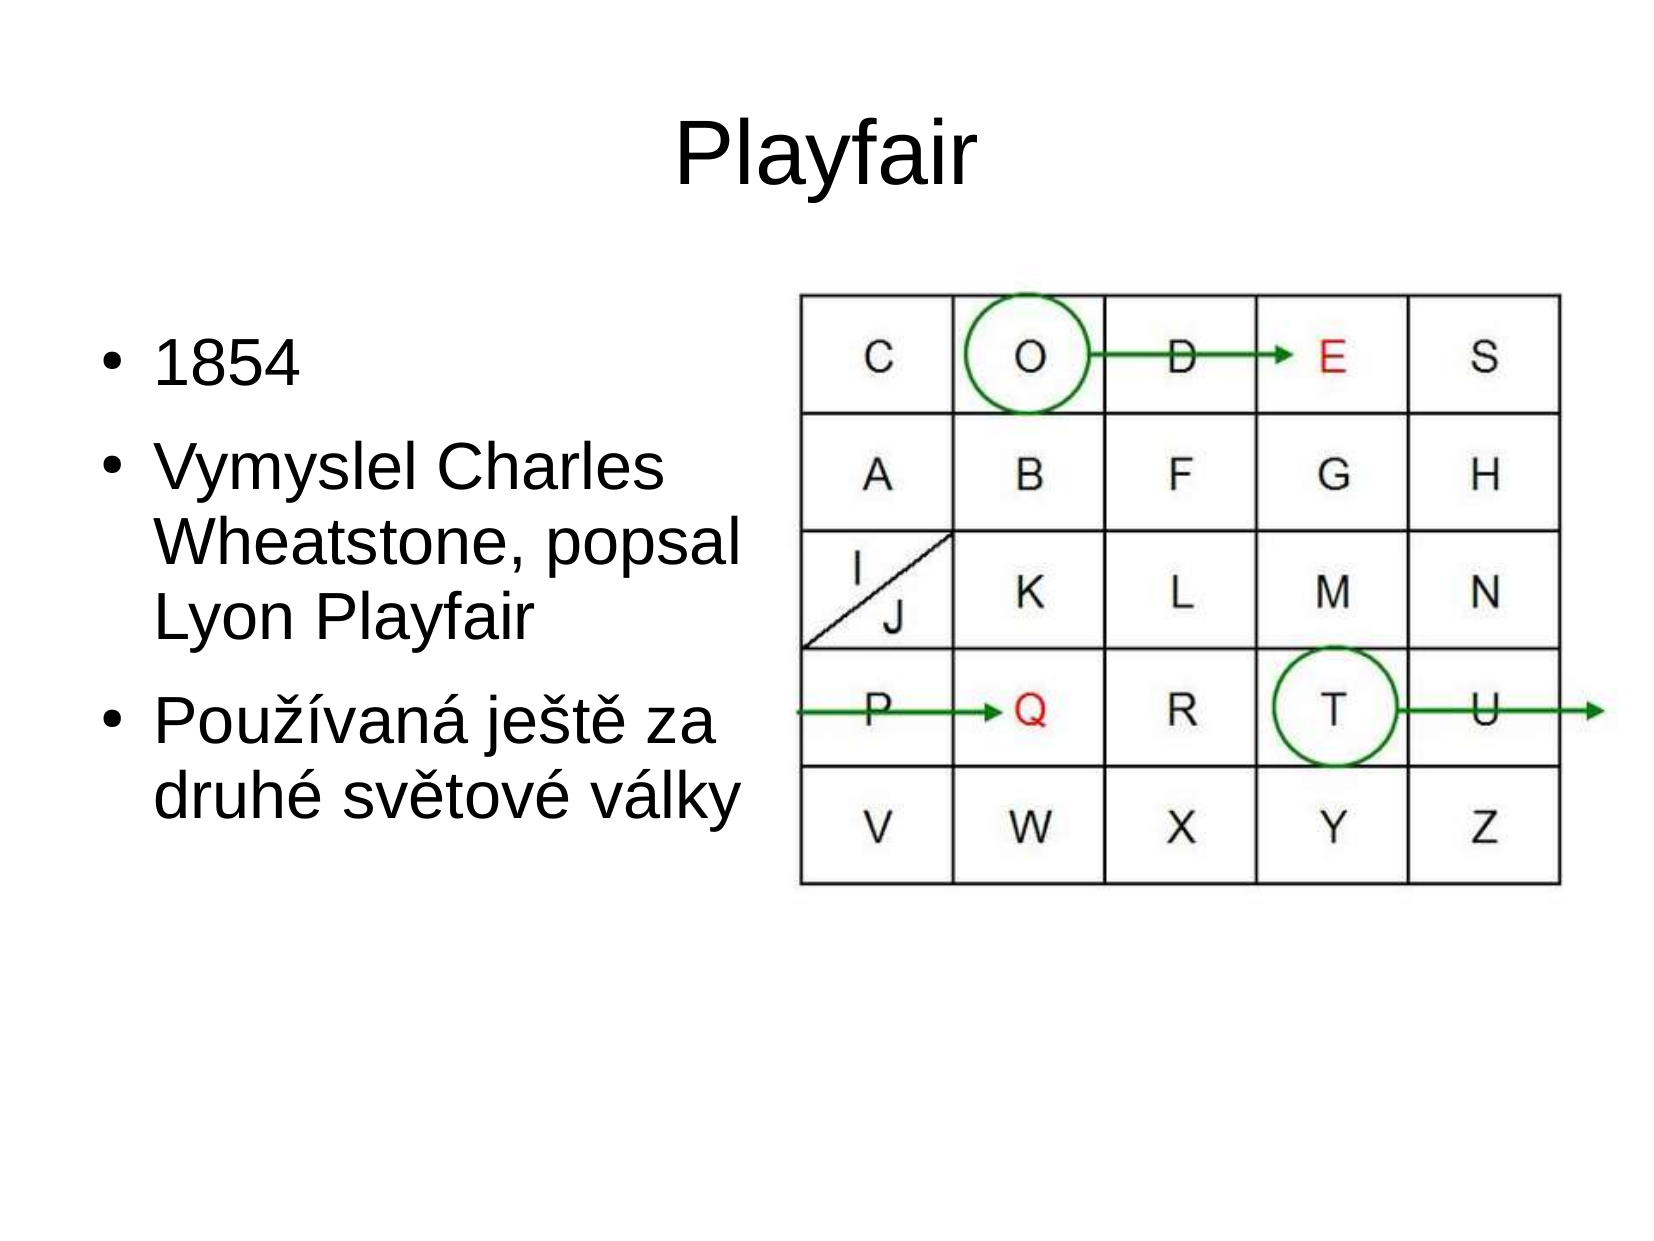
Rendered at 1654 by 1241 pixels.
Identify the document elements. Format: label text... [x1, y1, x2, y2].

list 1854 Vymyslel Charles Wheatstone, popsal Lyon Playfair Používaná ještě za druhé světové války [82, 324, 768, 1129]
picture [767, 265, 1625, 930]
title Playfair [82, 56, 1571, 250]
